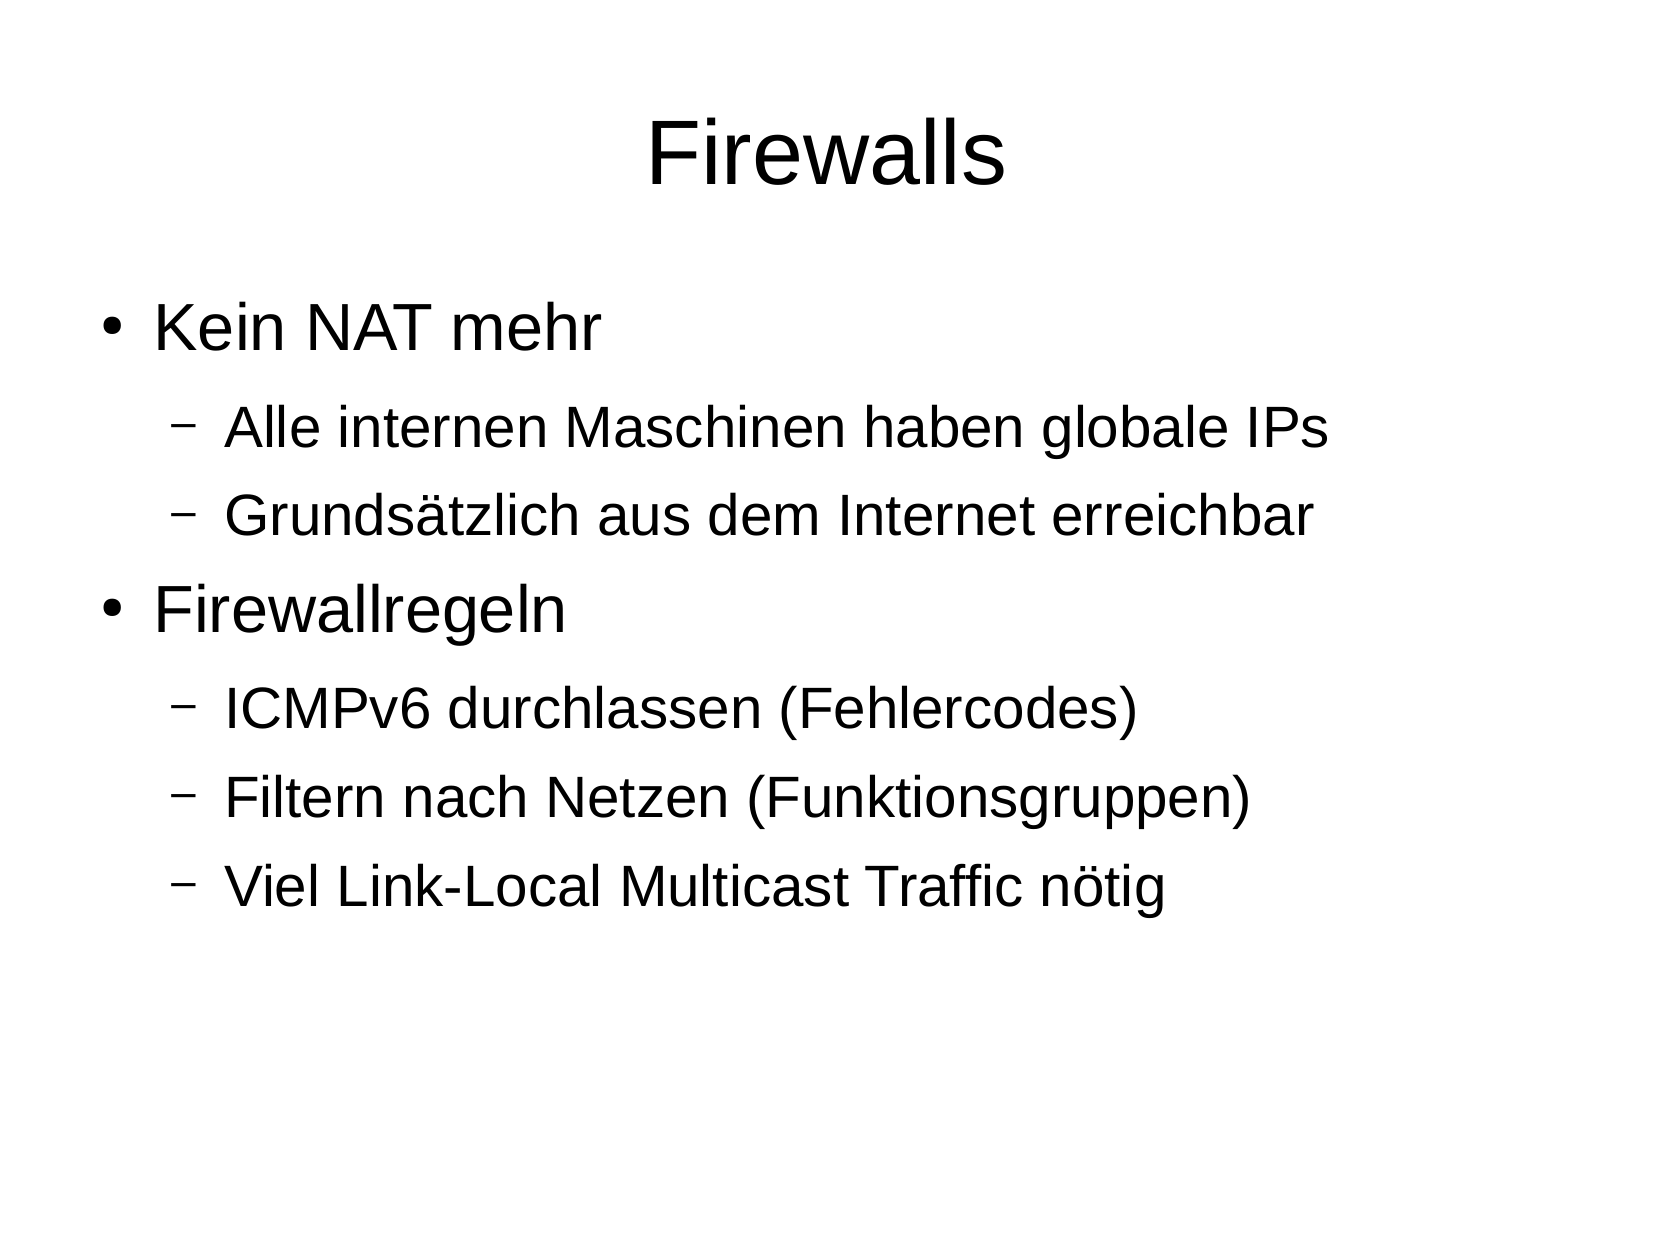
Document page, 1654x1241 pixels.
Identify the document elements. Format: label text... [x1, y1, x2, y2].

list Kein NAT mehr Alle internen Maschinen haben globale IPs Grundsätzlich aus dem Internet erreichbar Firewallregeln ICMPv6 durchlassen (Fehlercodes) Filtern nach Netzen (Funktionsgruppen) Viel Link-Local Multicast Traffic nötig [82, 290, 1571, 1010]
title Firewalls [82, 49, 1571, 257]
